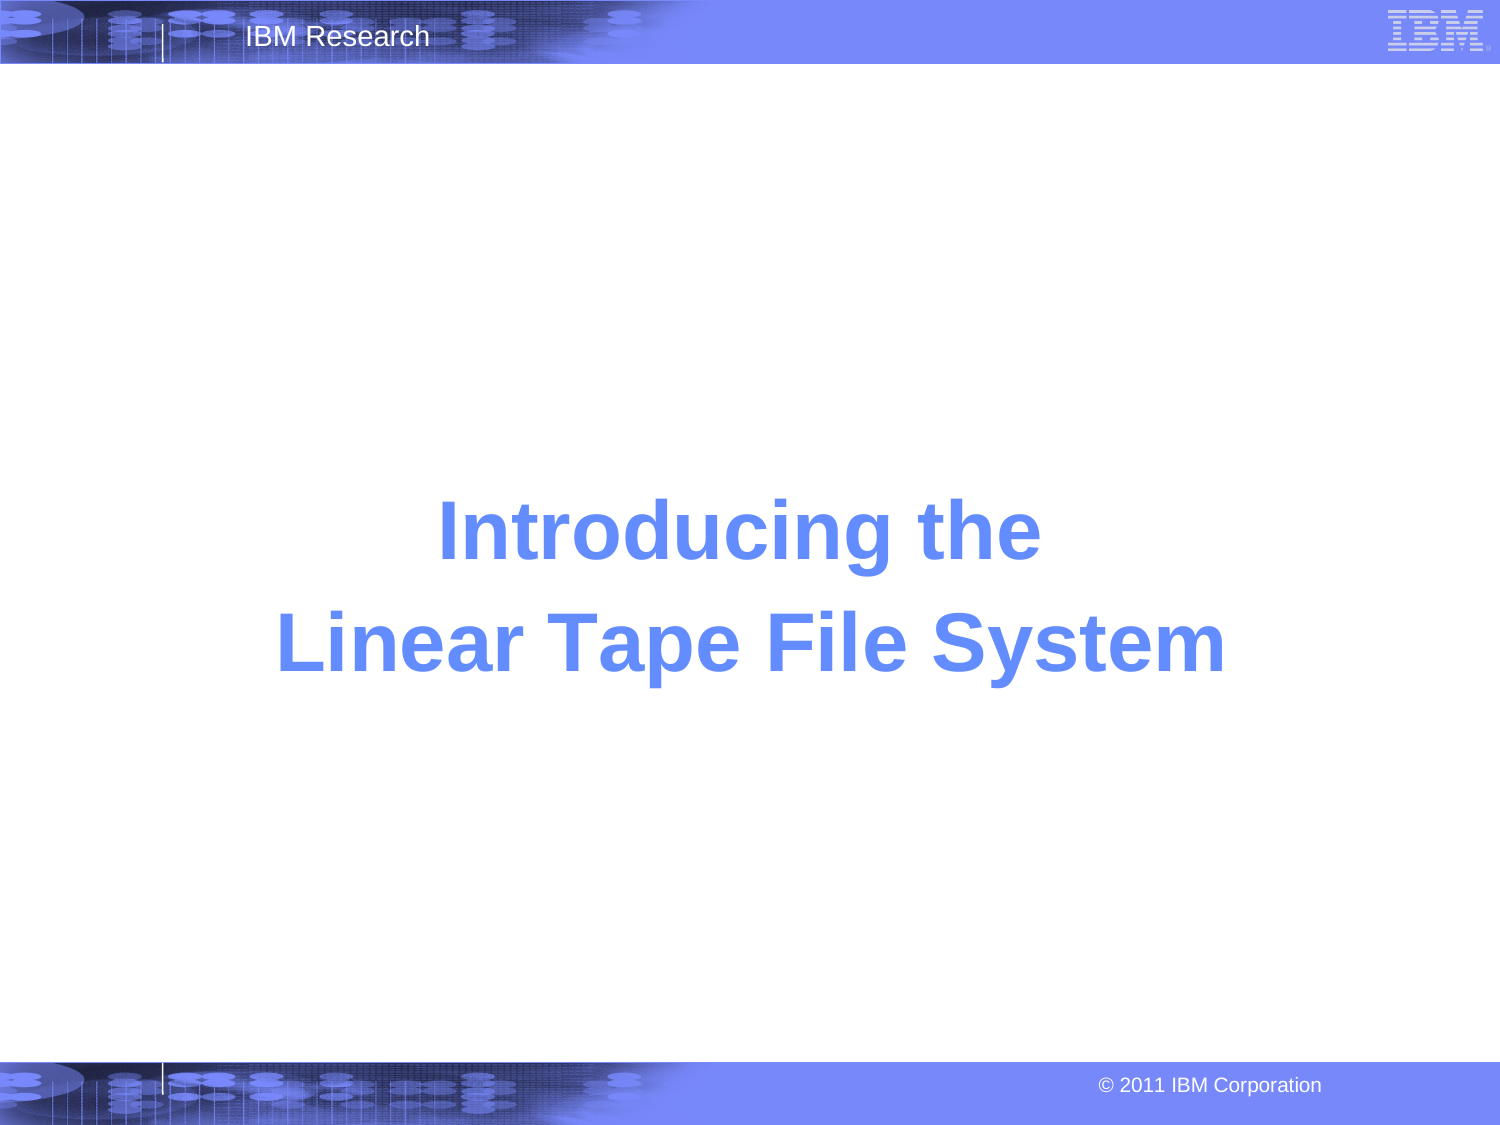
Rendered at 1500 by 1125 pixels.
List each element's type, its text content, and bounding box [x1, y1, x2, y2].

picture [0, 1063, 1500, 1125]
list Introducing the Linear Tape File System [65, 160, 1439, 981]
picture [1, 1, 1500, 63]
